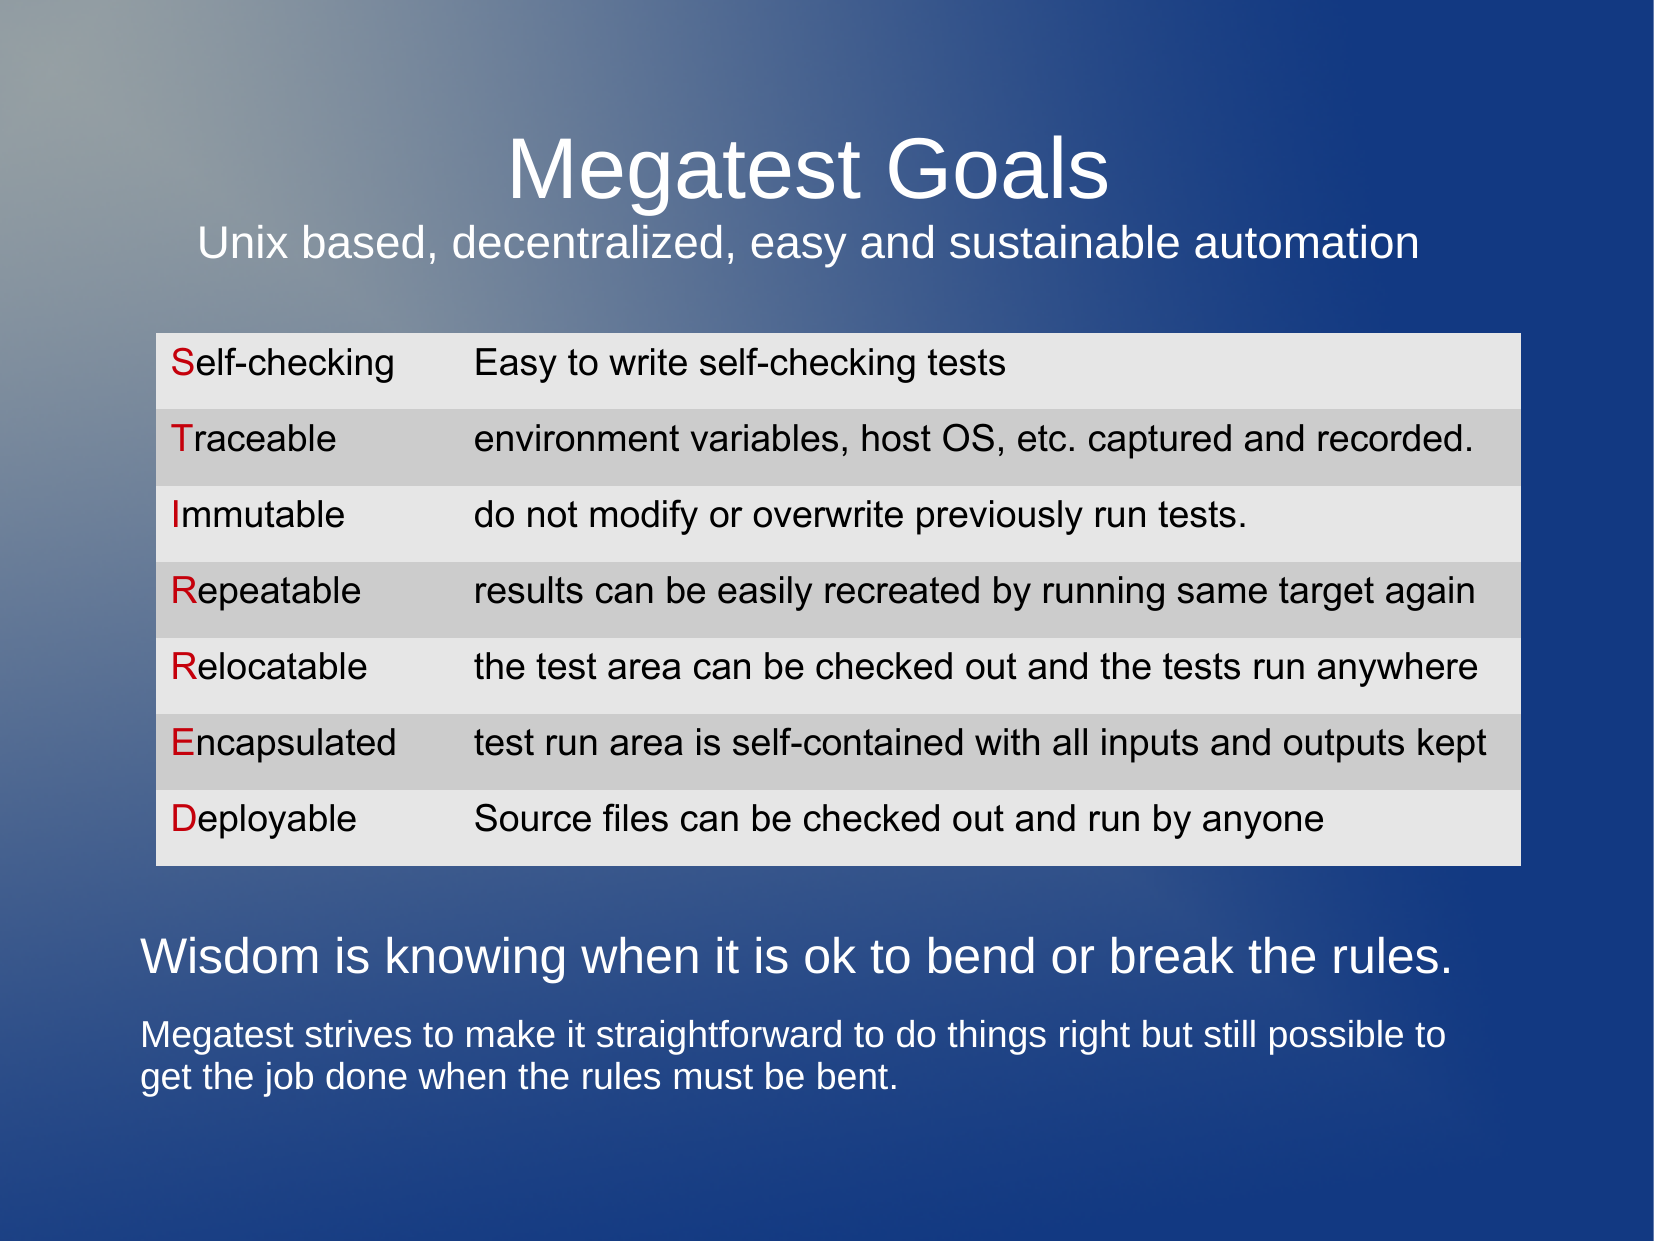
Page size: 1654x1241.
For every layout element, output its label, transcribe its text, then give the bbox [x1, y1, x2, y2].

table_cell test run area is self-contained with all inputs and outputs kept [459, 714, 1521, 790]
table_cell Relocatable [156, 638, 459, 714]
table_cell do not modify or overwrite previously run tests. [459, 486, 1521, 562]
table_cell Repeatable [156, 562, 459, 638]
table_cell the test area can be checked out and the tests run anywhere [459, 638, 1521, 714]
table_header Easy to write self-checking tests [459, 333, 1521, 409]
list Wisdom is knowing when it is ok to bend or break the rules. Megatest strives to make it straightforward to do things right but still possible to get the job done when the rules must be bent. [140, 928, 1499, 1098]
table_cell Deployable [156, 790, 459, 866]
table_cell Source files can be checked out and run by anyone [459, 790, 1521, 866]
table_header Self-checking [156, 333, 459, 409]
title Megatest Goals Unix based, decentralized, easy and sustainable automation [82, 90, 1536, 298]
table_cell environment variables, host OS, etc. captured and recorded. [459, 409, 1521, 486]
table_cell Immutable [156, 486, 459, 562]
picture [0, 0, 1654, 1241]
table_cell Encapsulated [156, 714, 459, 790]
table_cell Traceable [156, 409, 459, 486]
table_cell results can be easily recreated by running same target again [459, 562, 1521, 638]
